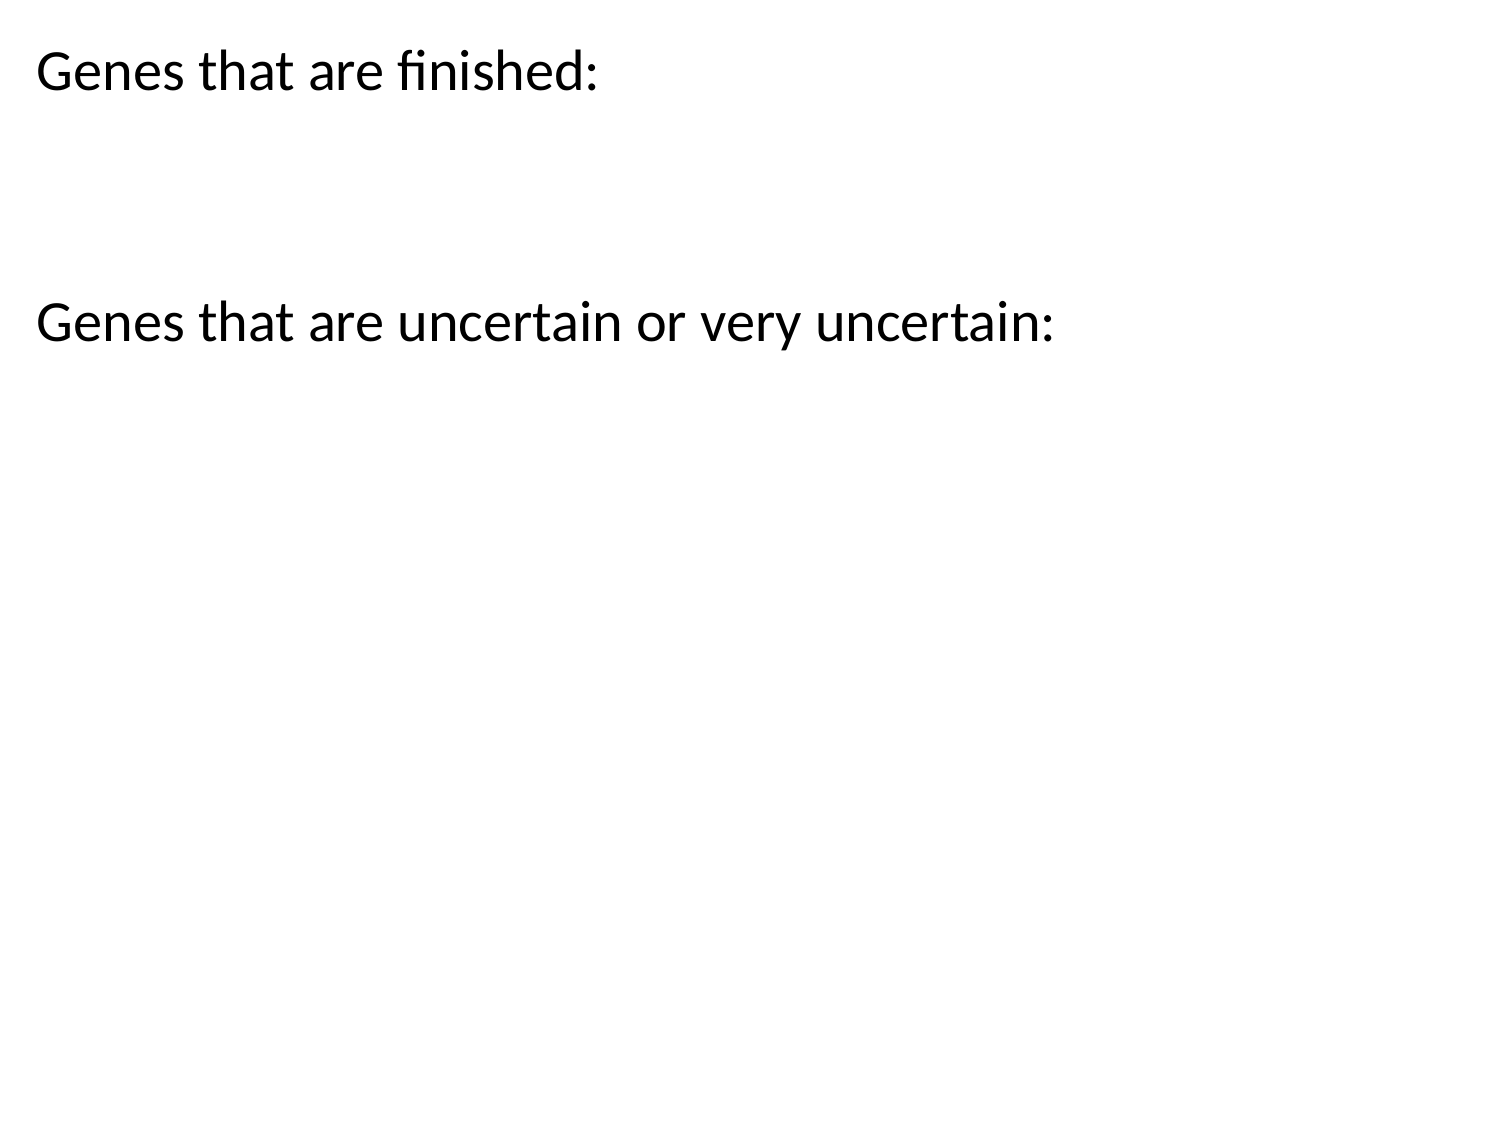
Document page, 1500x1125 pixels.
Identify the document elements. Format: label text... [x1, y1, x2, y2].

list Genes that are finished: Genes that are uncertain or very uncertain: [21, 32, 1316, 747]
